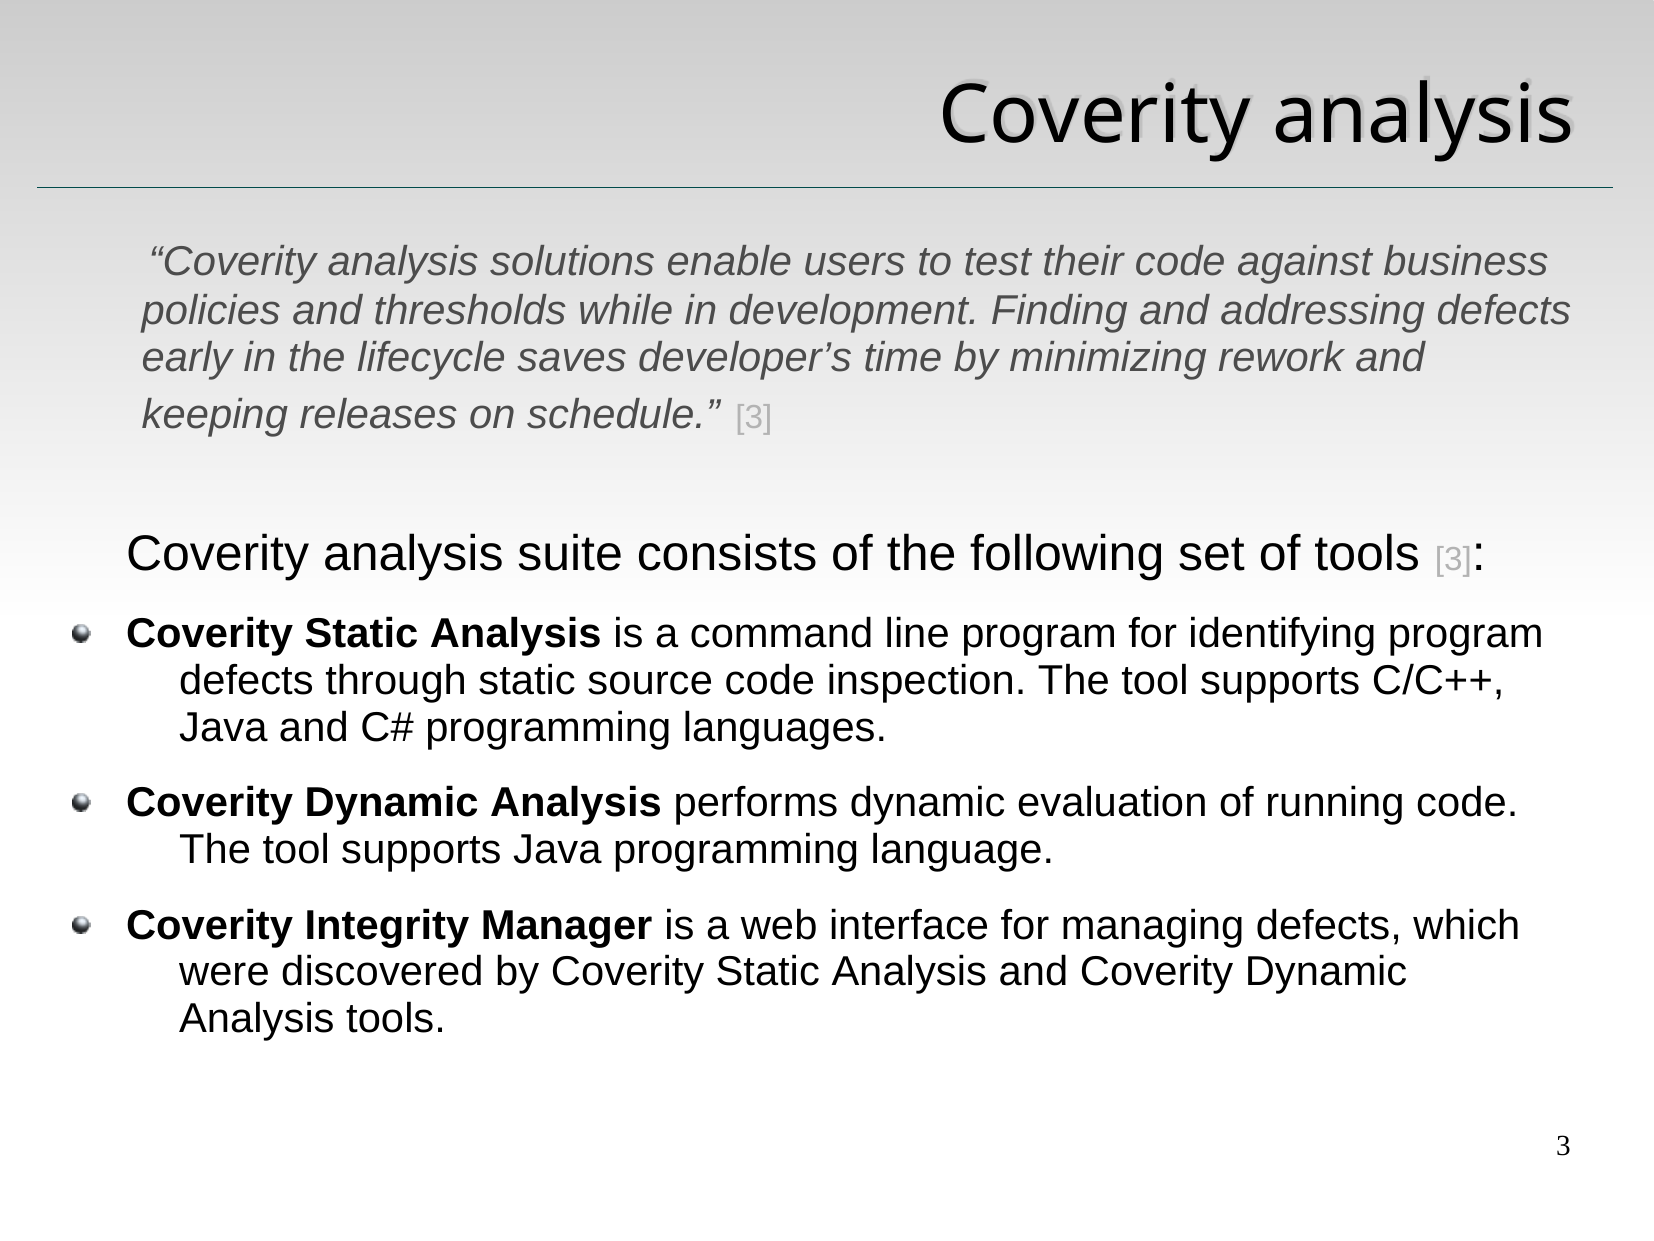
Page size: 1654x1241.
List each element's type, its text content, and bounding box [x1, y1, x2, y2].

list Coverity analysis suite consists of the following set of tools [3]: Coverity Static Analysis is a command line program for identifying program defects through static source code inspection. The tool supports C/C++, Java and C# programming languages. Coverity Dynamic Analysis performs dynamic evaluation of running code. The tool supports Java programming language. Coverity Integrity Manager is a web interface for managing defects, which were discovered by Coverity Static Analysis and Coverity Dynamic Analysis tools. [37, 525, 1576, 1126]
title Coverity analysis [37, 34, 1576, 187]
list “Coverity analysis solutions enable users to test their code against business policies and thresholds while in development. Finding and addressing defects early in the lifecycle saves developer’s time by minimizing rework and keeping releases on schedule.” [3] [0, 226, 1576, 441]
